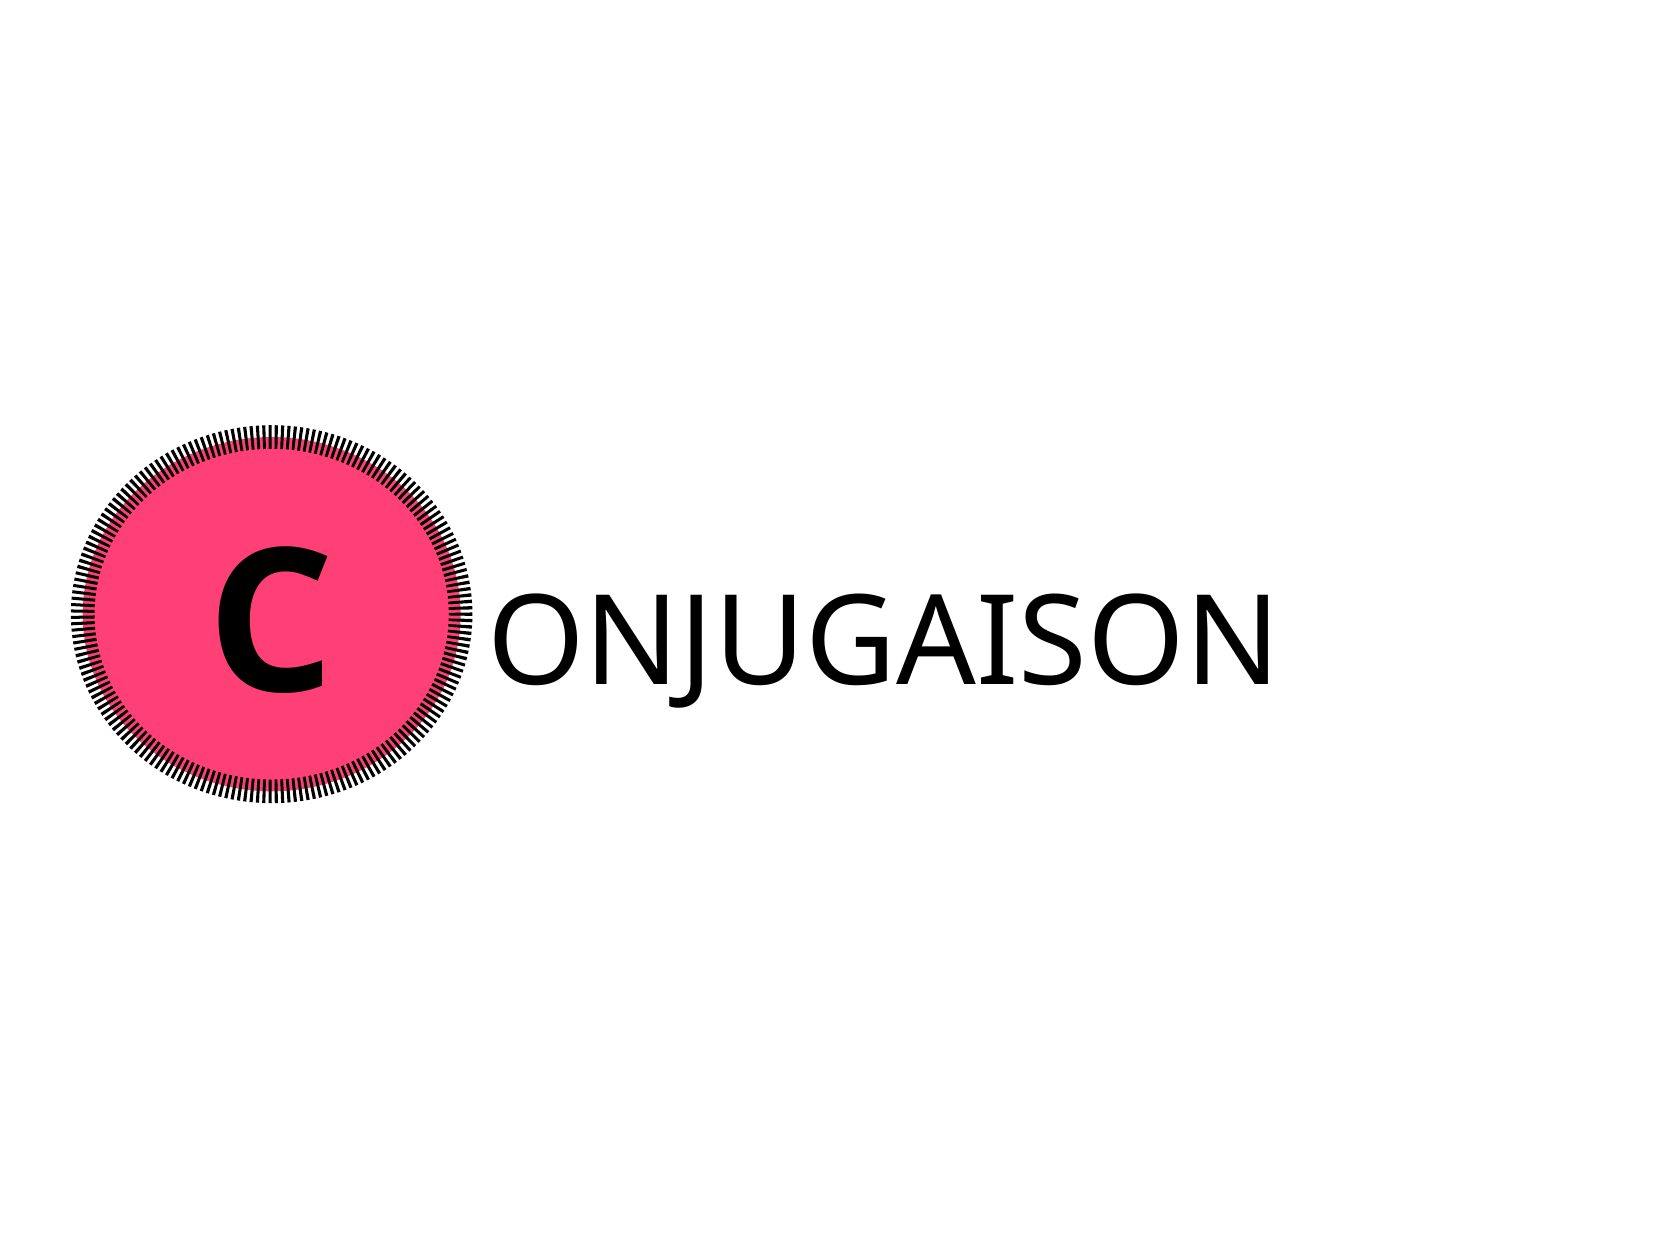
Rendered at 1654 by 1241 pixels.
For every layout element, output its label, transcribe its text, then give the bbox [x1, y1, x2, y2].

text_box C [82, 437, 461, 792]
text_box ONJUGAISON [472, 543, 1654, 752]
